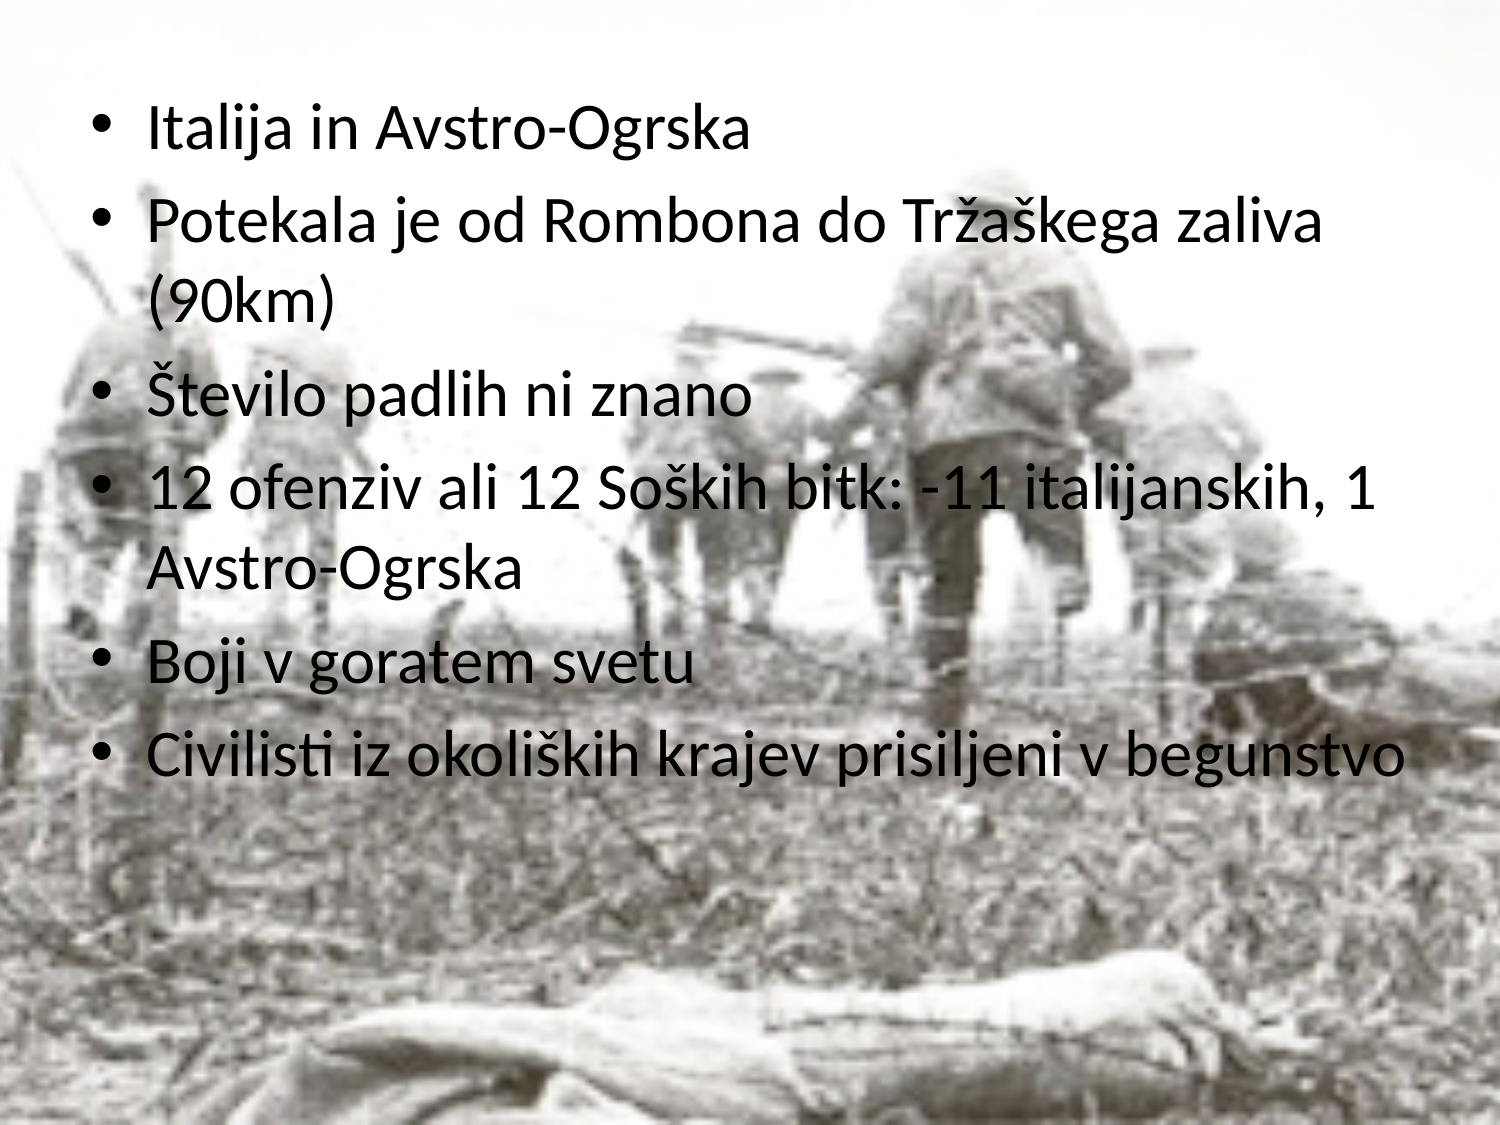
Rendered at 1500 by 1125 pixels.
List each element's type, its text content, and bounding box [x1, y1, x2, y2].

list Italija in Avstro-Ogrska Potekala je od Rombona do Tržaškega zaliva (90km) Število padlih ni znano 12 ofenziv ali 12 Soških bitk: -11 italijanskih, 1 Avstro-Ogrska Boji v goratem svetu Civilisti iz okoliških krajev prisiljeni v begunstvo [75, 75, 1463, 1005]
picture [0, 0, 1500, 1125]
